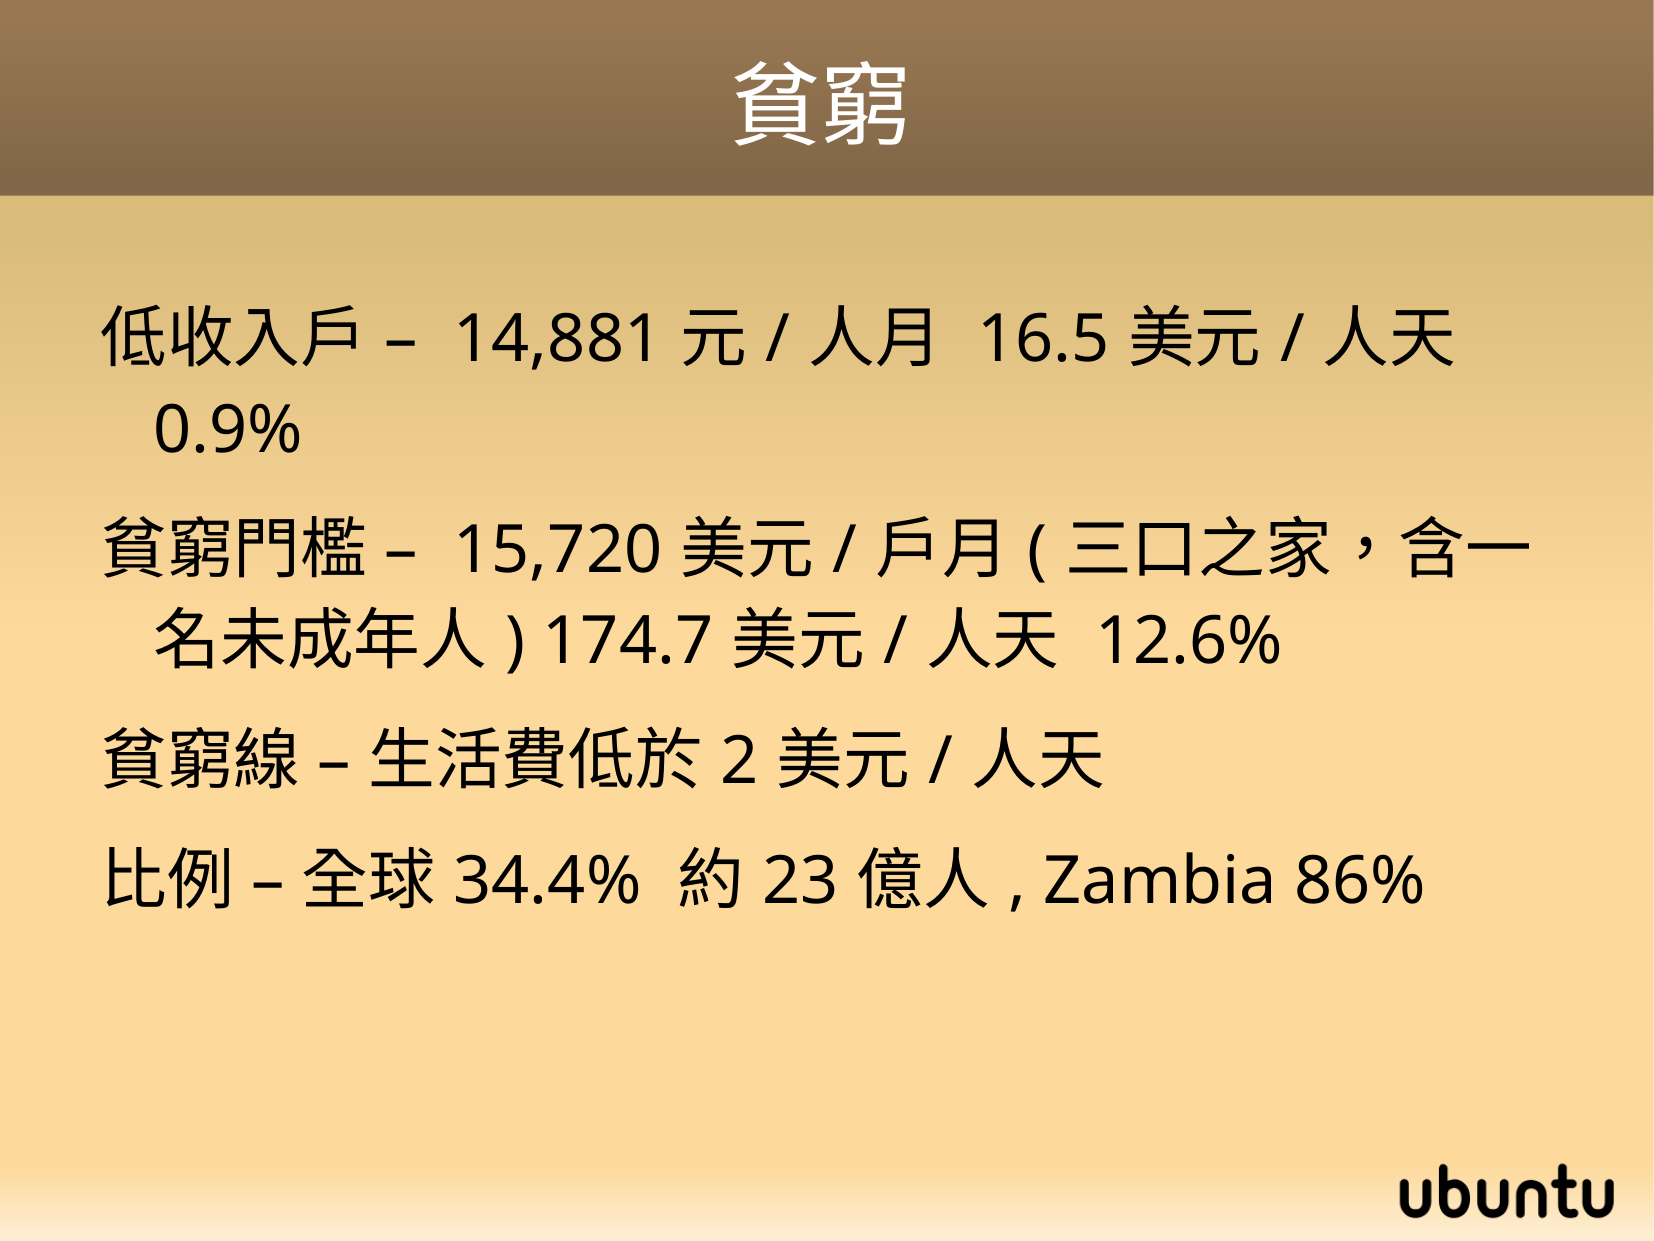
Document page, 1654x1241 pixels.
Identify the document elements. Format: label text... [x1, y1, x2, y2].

title 貧窮 [76, 7, 1565, 200]
picture [0, 0, 1654, 1241]
list 低收入戶 – 14,881元/人月 16.5美元/人天 0.9% 貧窮門檻 – 15,720美元/戶月(三口之家，含一名未成年人) 174.7美元/人天 12.6% 貧窮線 – 生活費低於2美元/人天 比例 – 全球34.4% 約23億人, Zambia 86% [82, 290, 1571, 1094]
